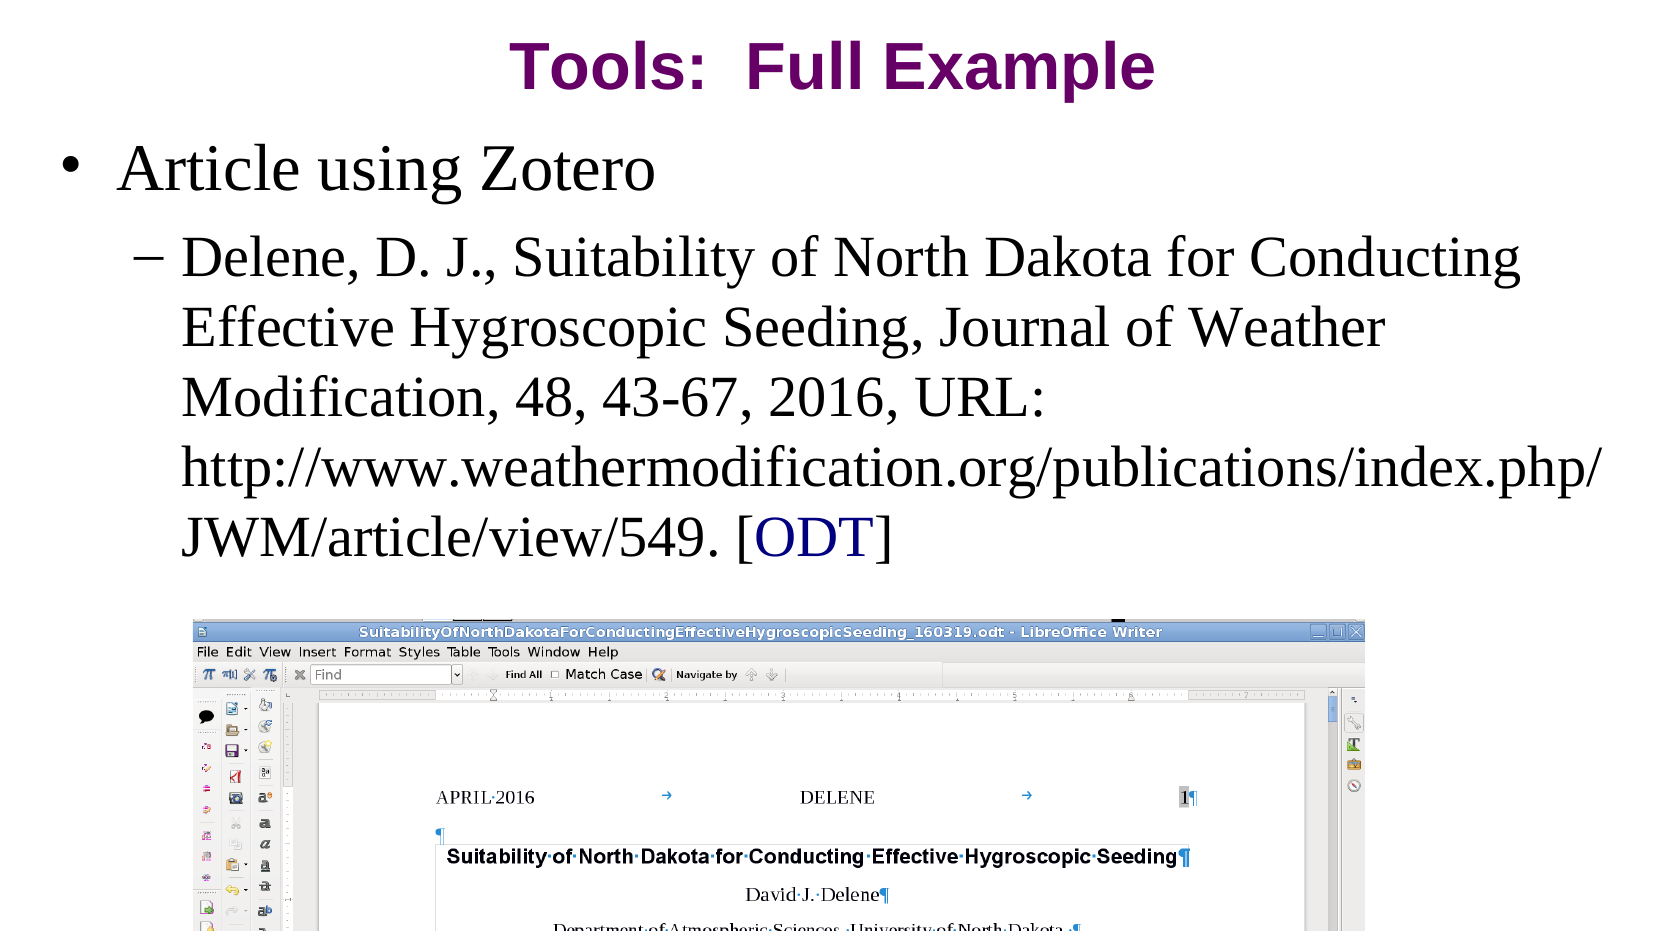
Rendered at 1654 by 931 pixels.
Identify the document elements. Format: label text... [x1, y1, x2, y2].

title Tools: Full Example [0, 5, 1654, 121]
list Article using Zotero Delene, D. J., Suitability of North Dakota for Conducting Effective Hygroscopic Seeding, Journal of Weather Modification, 48, 43-67, 2016, URL: http://www.weathermodification.org/publications/index.php/JWM/article/view/549. [ODT] [45, 116, 1636, 931]
picture [192, 619, 1366, 931]
